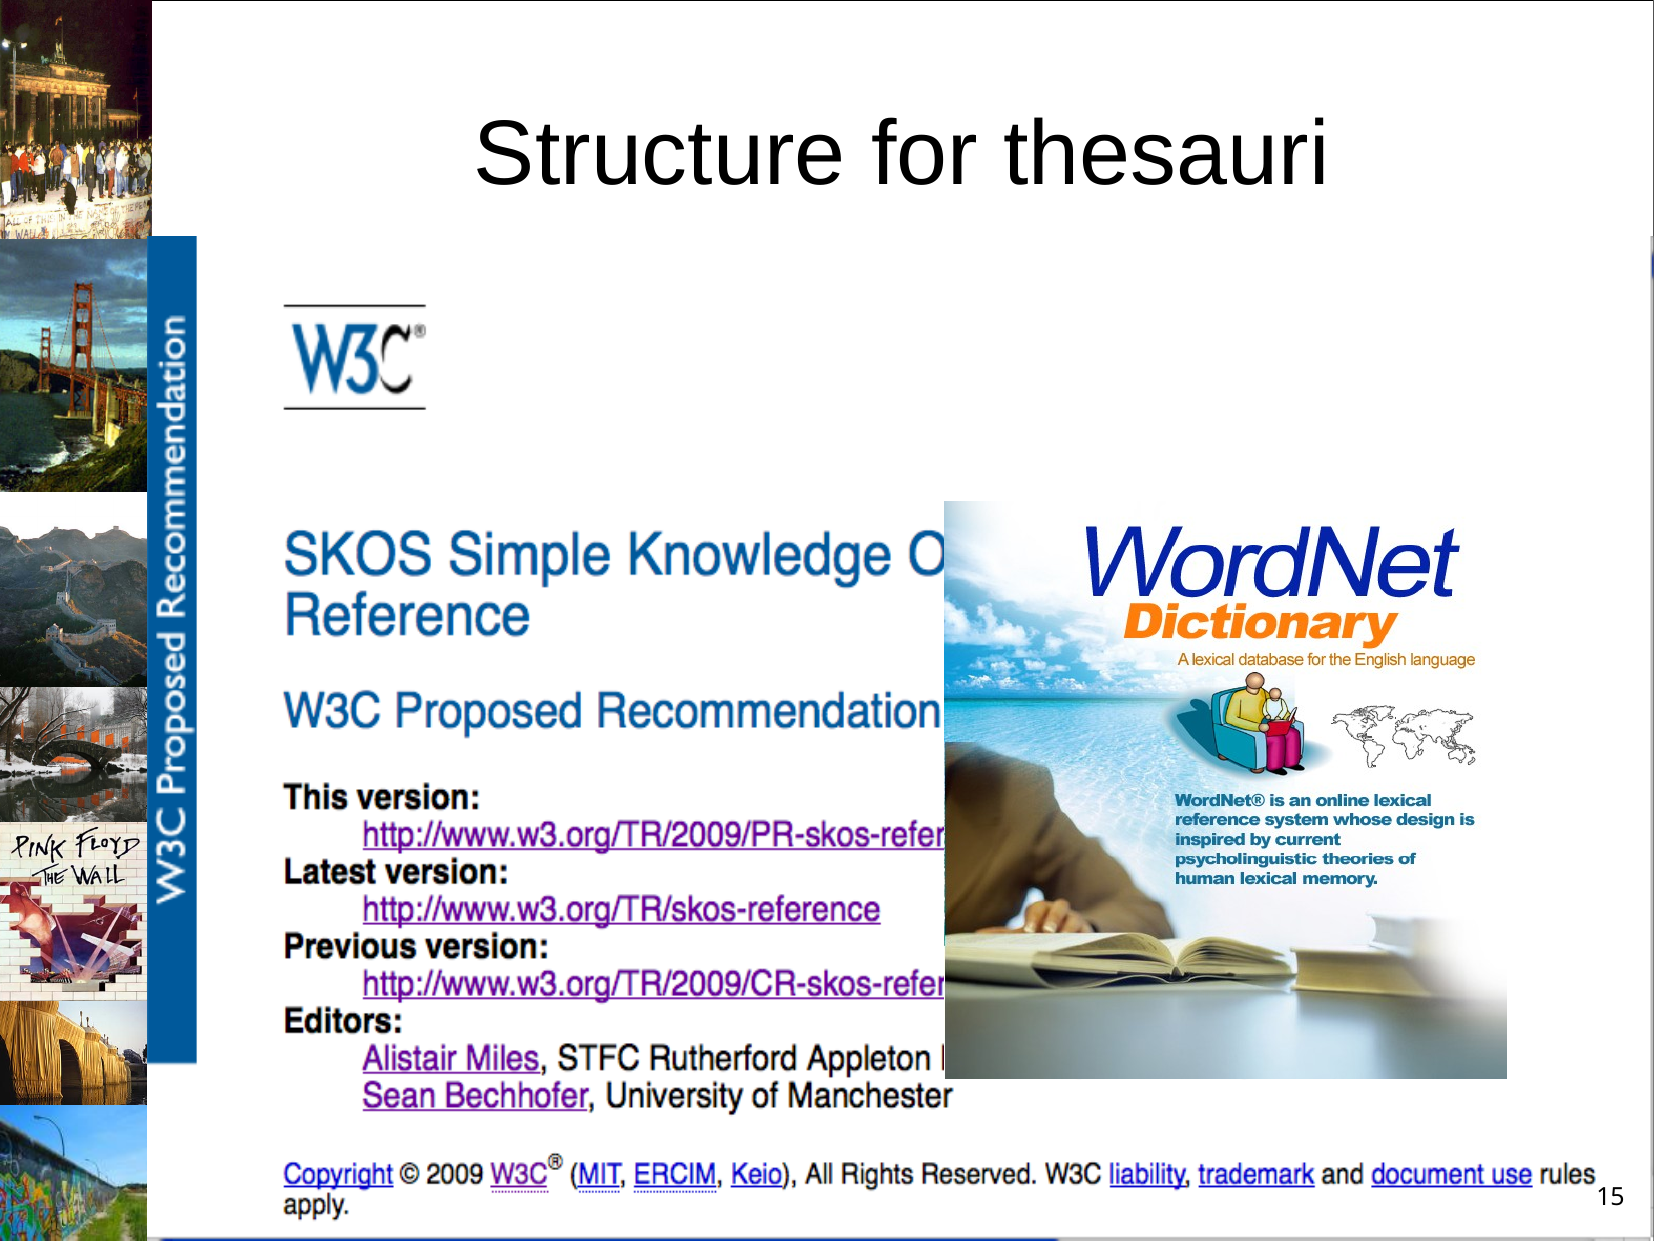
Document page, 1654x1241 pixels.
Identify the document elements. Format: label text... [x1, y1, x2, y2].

picture [0, 0, 1654, 1241]
text_box <number> [1570, 1171, 1640, 1216]
title Structure for thesauri [234, 15, 1571, 291]
